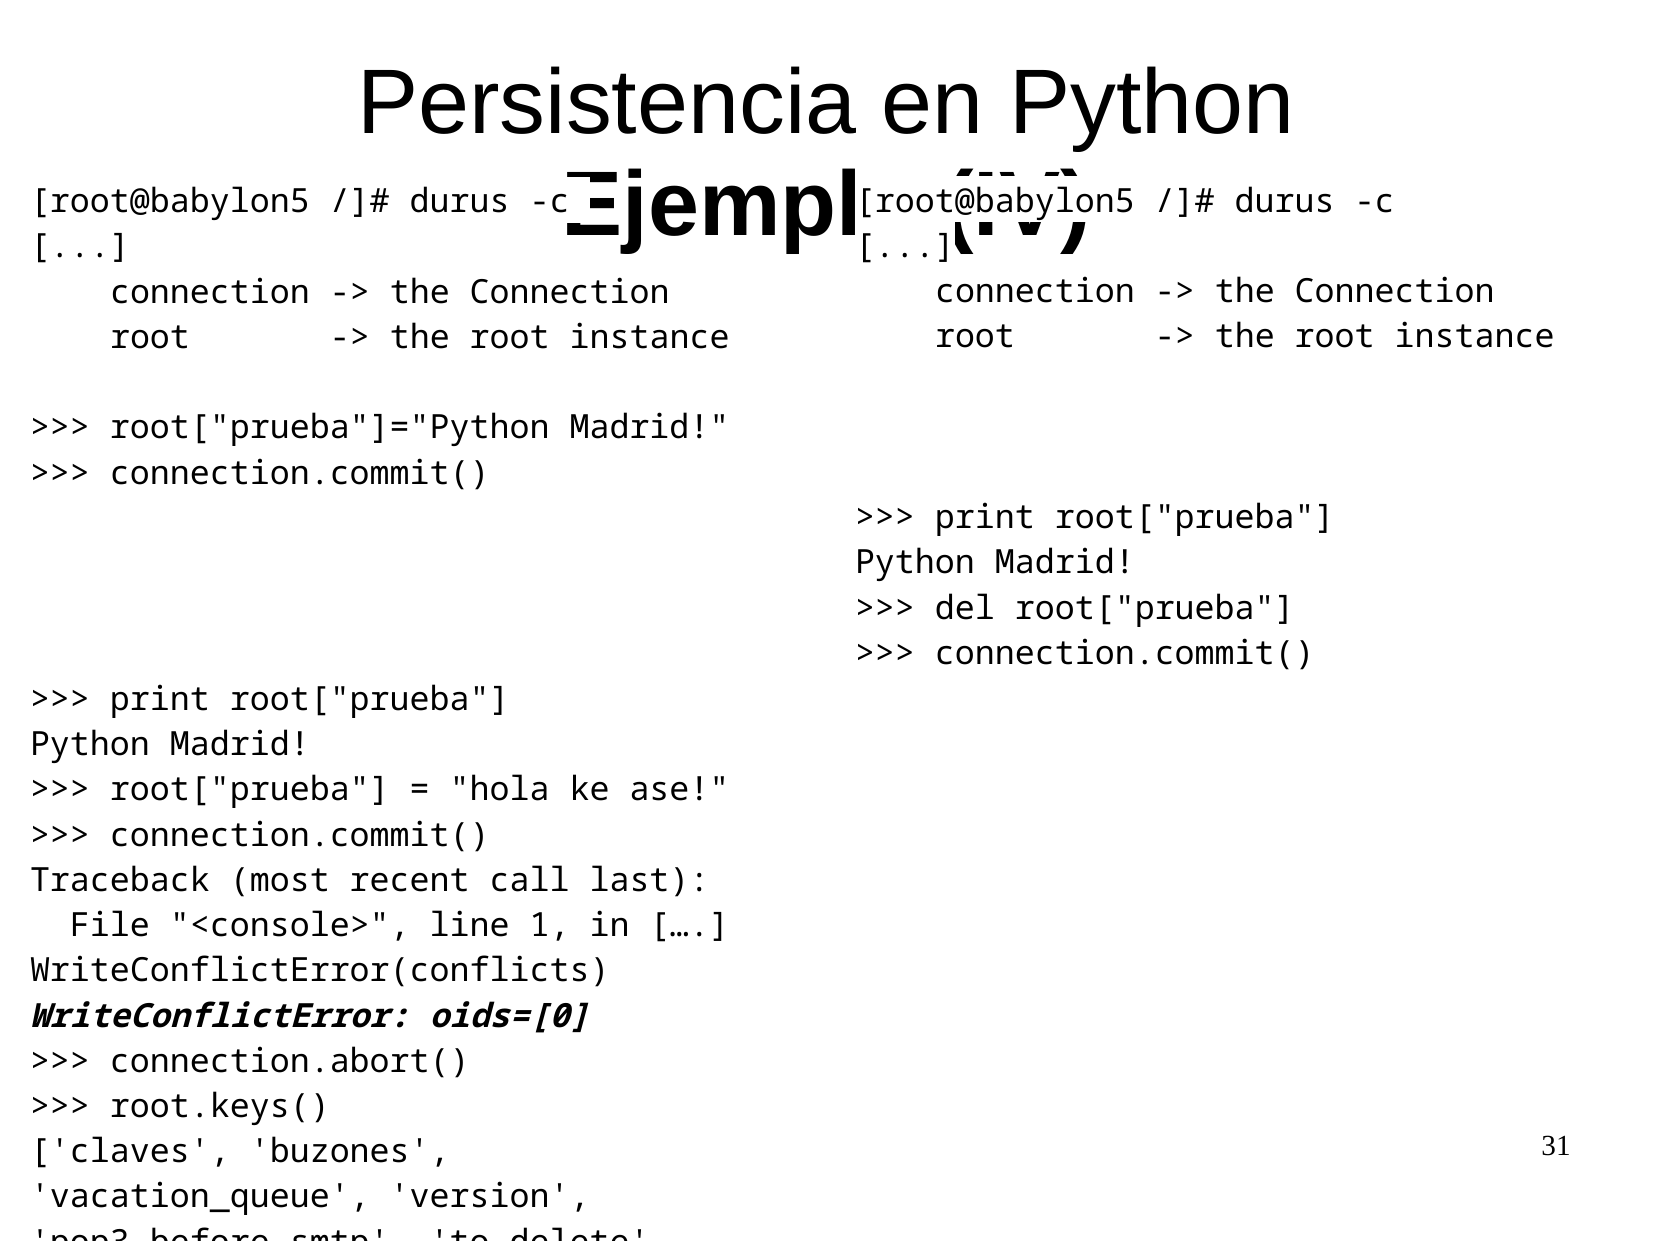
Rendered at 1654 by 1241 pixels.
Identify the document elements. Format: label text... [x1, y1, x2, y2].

subtitle [root@babylon5 /]# durus -c [...] connection -> the Connection root -> the root instance >>> root["prueba"]="Python Madrid!" >>> connection.commit() >>> print root["prueba"] Python Madrid! >>> root["prueba"] = "hola ke ase!" >>> connection.commit() Traceback (most recent call last): File "<console>", line 1, in [….] WriteConflictError(conflicts) WriteConflictError: oids=[0] >>> connection.abort() >>> root.keys() ['claves', 'buzones', 'vacation_queue', 'version', 'pop3_before_smtp', 'to_delete', 'boletines', 'expiration'] [30, 225, 781, 1241]
text_box [82, 49, 1571, 1010]
text_box [root@babylon5 /]# durus -c [...] connection -> the Connection root -> the root instance >>> print root["prueba"] Python Madrid! >>> del root["prueba"] >>> connection.commit() [855, 225, 1606, 1241]
